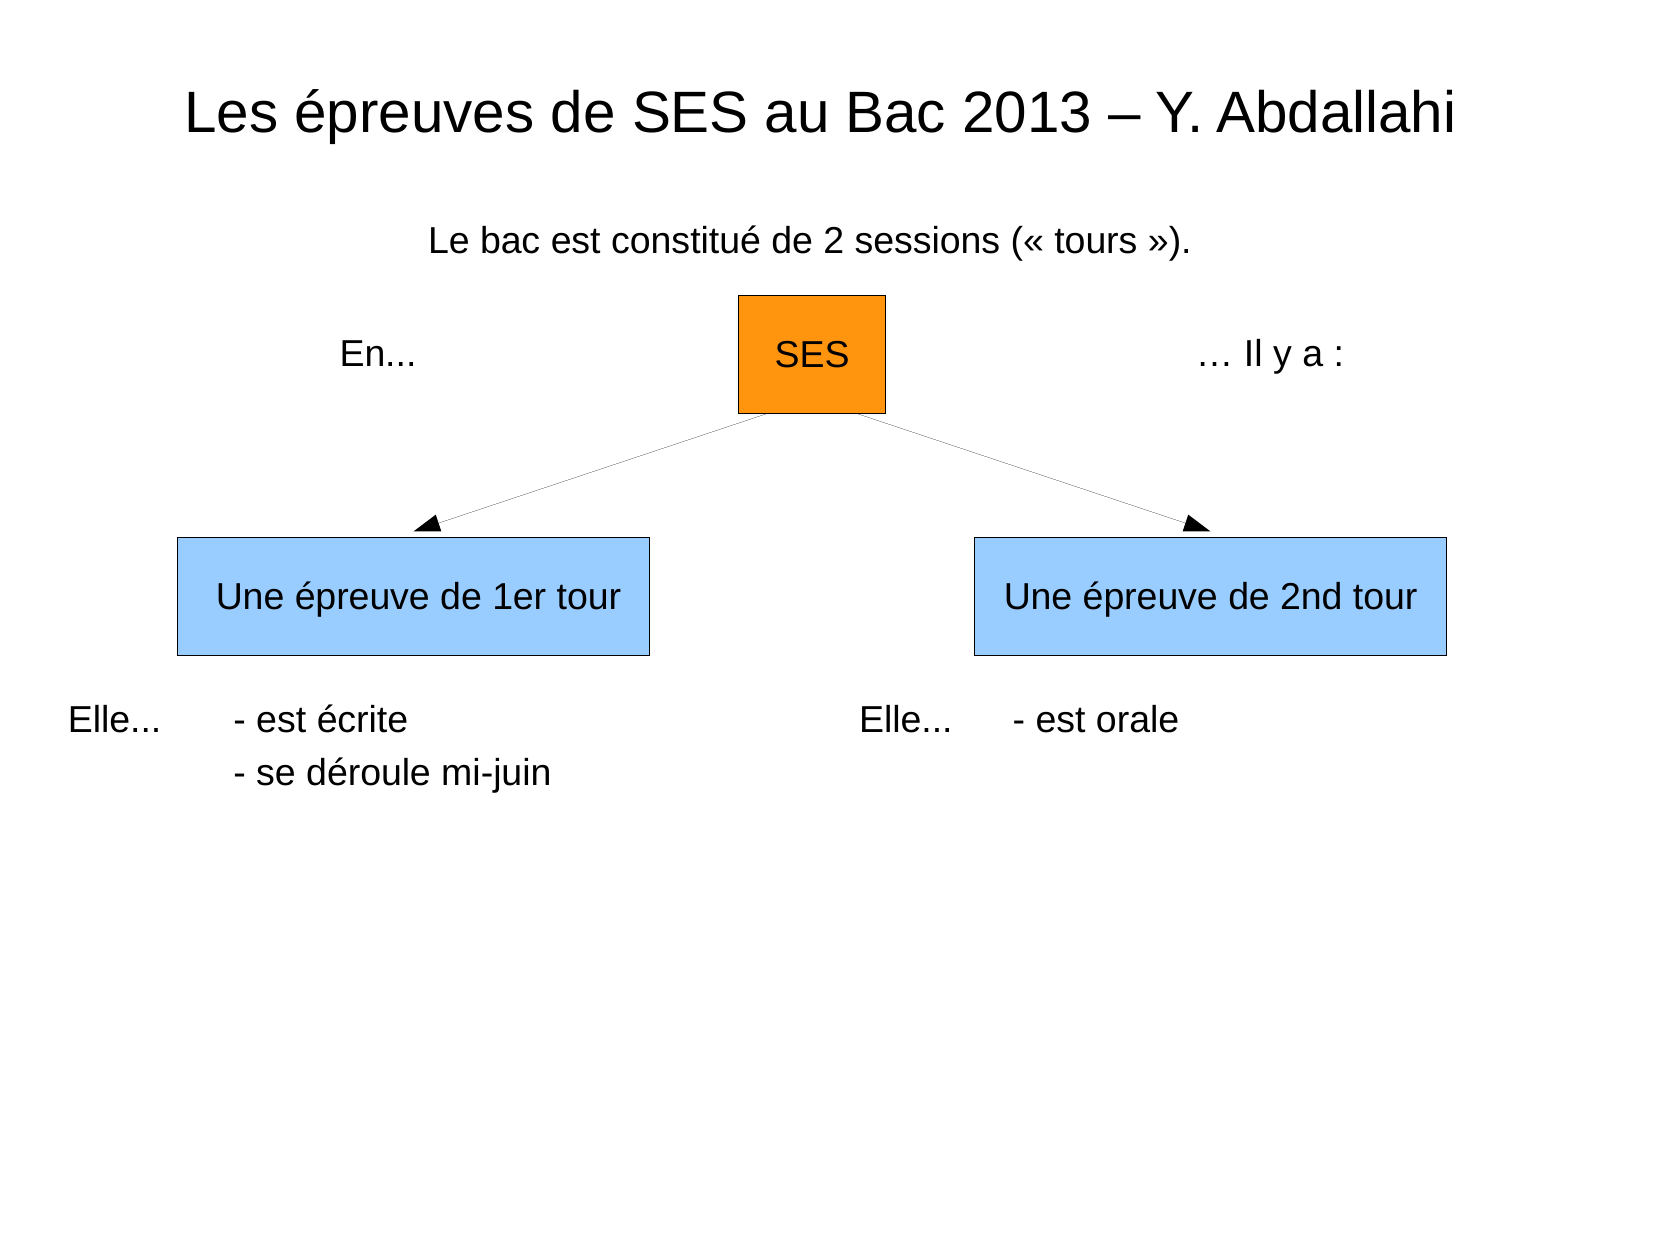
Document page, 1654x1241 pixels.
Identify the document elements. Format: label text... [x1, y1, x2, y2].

text_box Elle... [53, 690, 177, 774]
text_box Une épreuve de 1er tour [177, 537, 650, 656]
text_box Une épreuve de 2nd tour [974, 537, 1447, 656]
text_box - est orale [998, 690, 1195, 748]
text_box - est écrite [218, 690, 424, 744]
text_box Elle... [844, 690, 968, 748]
title Les épreuves de SES au Bac 2013 – Y. Abdallahi [76, 53, 1566, 172]
text_box - se déroule mi-juin [218, 744, 568, 801]
text_box … Il y a : [1181, 324, 1359, 382]
text_box SES [738, 295, 886, 414]
text_box Le bac est constitué de 2 sessions (« tours »). [413, 212, 1209, 270]
text_box En... [324, 324, 432, 382]
